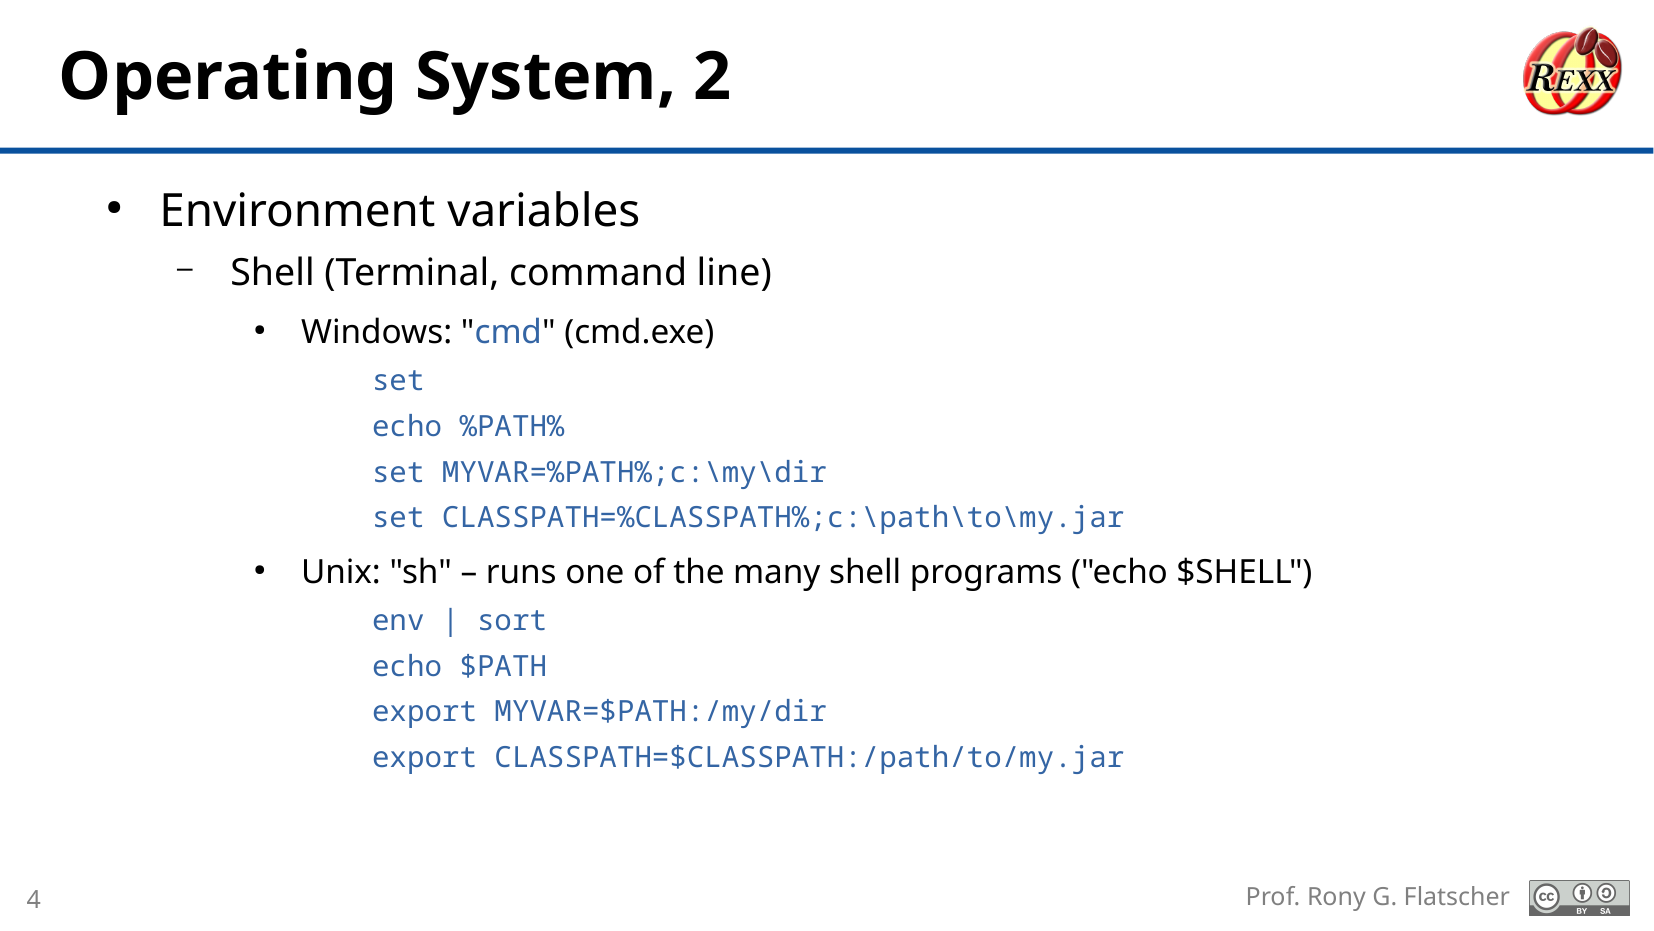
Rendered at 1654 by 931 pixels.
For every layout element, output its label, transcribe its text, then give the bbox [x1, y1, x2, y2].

list Environment variables Shell (Terminal, command line) Windows: "cmd" (cmd.exe) set echo %PATH% set MYVAR=%PATH%;c:\my\dir set CLASSPATH=%CLASSPATH%;c:\path\to\my.jar Unix: "sh" – runs one of the many shell programs ("echo $SHELL") env | sort echo $PATH export MYVAR=$PATH:/my/dir export CLASSPATH=$CLASSPATH:/path/to/my.jar [88, 177, 1577, 857]
title Operating System, 2 [0, 0, 1625, 148]
